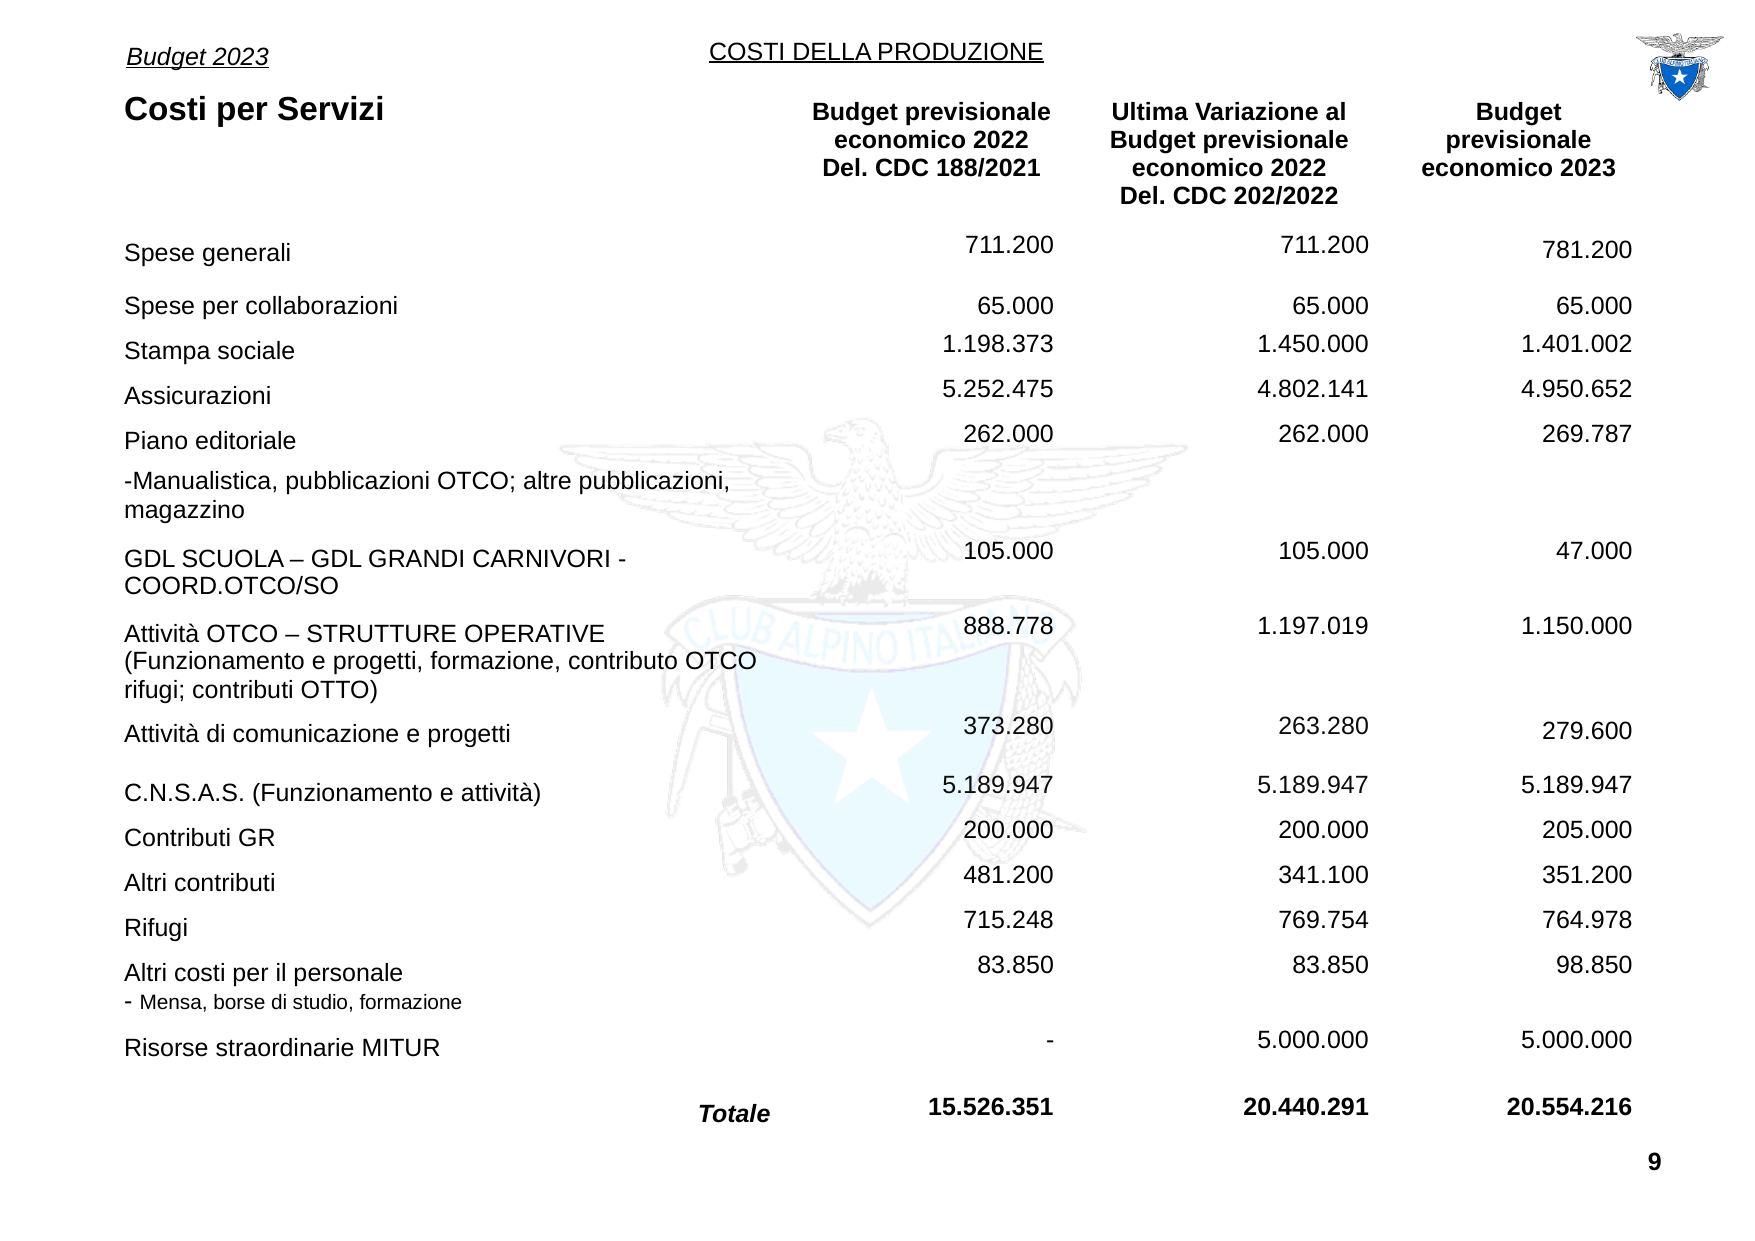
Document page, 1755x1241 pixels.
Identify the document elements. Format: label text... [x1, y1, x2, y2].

table_header COSTI DELLA PRODUZIONE [508, 30, 1246, 75]
table_header Ultima Variazione al Budget previsionale economico 2022 Del. CDC 202/2022 [1066, 89, 1381, 236]
table_cell Spese per collaborazioni [109, 284, 786, 329]
table_cell 47.000 [1381, 537, 1645, 612]
table_cell 769.754 [1066, 906, 1381, 951]
table_cell Contributi GR [109, 816, 786, 861]
table_header Costi per Servizi [109, 89, 786, 236]
table_cell Spese generali [109, 236, 786, 284]
table_cell 5.189.947 [786, 771, 1066, 816]
table_cell 481.200 [786, 861, 1066, 906]
table_cell 1.401.002 [1381, 329, 1645, 374]
table_cell 5.252.475 [786, 374, 1066, 419]
table_header Budget previsionale economico 2023 [1381, 89, 1645, 236]
table_cell 5.000.000 [1381, 1026, 1645, 1092]
table_cell 105.000 [1066, 537, 1381, 612]
table_cell Totale [109, 1092, 786, 1153]
table_cell Altri costi per il personale - Mensa, borse di studio, formazione [109, 951, 786, 1026]
table_cell 5.189.947 [1381, 771, 1645, 816]
table_cell 711.200 [786, 236, 1066, 284]
table_cell 715.248 [786, 906, 1066, 951]
table_cell 263.280 [1066, 717, 1381, 771]
text_box 9 [1632, 1139, 1711, 1186]
table_cell 781.200 [1381, 236, 1645, 284]
table_cell 65.000 [1066, 284, 1381, 329]
table_cell 20.440.291 [1066, 1092, 1381, 1153]
table_cell 279.600 [1381, 717, 1645, 771]
picture [1632, 29, 1728, 108]
table_cell 200.000 [786, 816, 1066, 861]
table_cell 888.778 [786, 612, 1066, 717]
table_cell 5.000.000 [1066, 1026, 1381, 1092]
table_cell Assicurazioni [109, 374, 786, 419]
table_cell 262.000 [786, 419, 1066, 537]
table_cell 5.189.947 [1066, 771, 1381, 816]
table_cell 200.000 [1066, 816, 1381, 861]
table_cell Rifugi [109, 906, 786, 951]
table_cell GDL SCUOLA – GDL GRANDI CARNIVORI -COORD.OTCO/SO [109, 537, 786, 612]
text_box Budget 2023 [50, 35, 346, 82]
table_header Budget previsionale economico 2022 Del. CDC 188/2021 [786, 89, 1066, 236]
table_cell 83.850 [1066, 951, 1381, 1026]
table_cell 105.000 [786, 537, 1066, 612]
table_cell 764.978 [1381, 906, 1645, 951]
table_cell 341.100 [1066, 861, 1381, 906]
table_cell 711.200 [1066, 236, 1381, 284]
table_cell C.N.S.A.S. (Funzionamento e attività) [109, 771, 786, 816]
table_cell 1.450.000 [1066, 329, 1381, 374]
table_cell 65.000 [1381, 284, 1645, 329]
table_cell 98.850 [1381, 951, 1645, 1026]
table_cell Altri contributi [109, 861, 786, 906]
table_cell 1.150.000 [1381, 612, 1645, 717]
table_cell Risorse straordinarie MITUR [109, 1026, 786, 1092]
table_cell 20.554.216 [1381, 1092, 1645, 1153]
table_cell Stampa sociale [109, 329, 786, 374]
table_cell 269.787 [1381, 419, 1645, 537]
table_cell 373.280 [786, 717, 1066, 771]
table_cell 351.200 [1381, 861, 1645, 906]
table_cell 4.950.652 [1381, 374, 1645, 419]
table_cell 83.850 [786, 951, 1066, 1026]
table_cell Attività di comunicazione e progetti [109, 717, 786, 771]
table_cell 1.197.019 [1066, 612, 1381, 717]
table_cell 1.198.373 [786, 329, 1066, 374]
table_cell 205.000 [1381, 816, 1645, 861]
table_cell Attività OTCO – STRUTTURE OPERATIVE (Funzionamento e progetti, formazione, contributo OTCO rifugi; contributi OTTO) [109, 612, 786, 717]
table_cell Piano editoriale Manualistica, pubblicazioni OTCO; altre pubblicazioni, magazzino [109, 419, 786, 537]
table_cell 65.000 [786, 284, 1066, 329]
table_cell 262.000 [1066, 419, 1381, 537]
table_cell - [786, 1026, 1066, 1092]
table_cell 15.526.351 [786, 1092, 1066, 1153]
table_cell 4.802.141 [1066, 374, 1381, 419]
